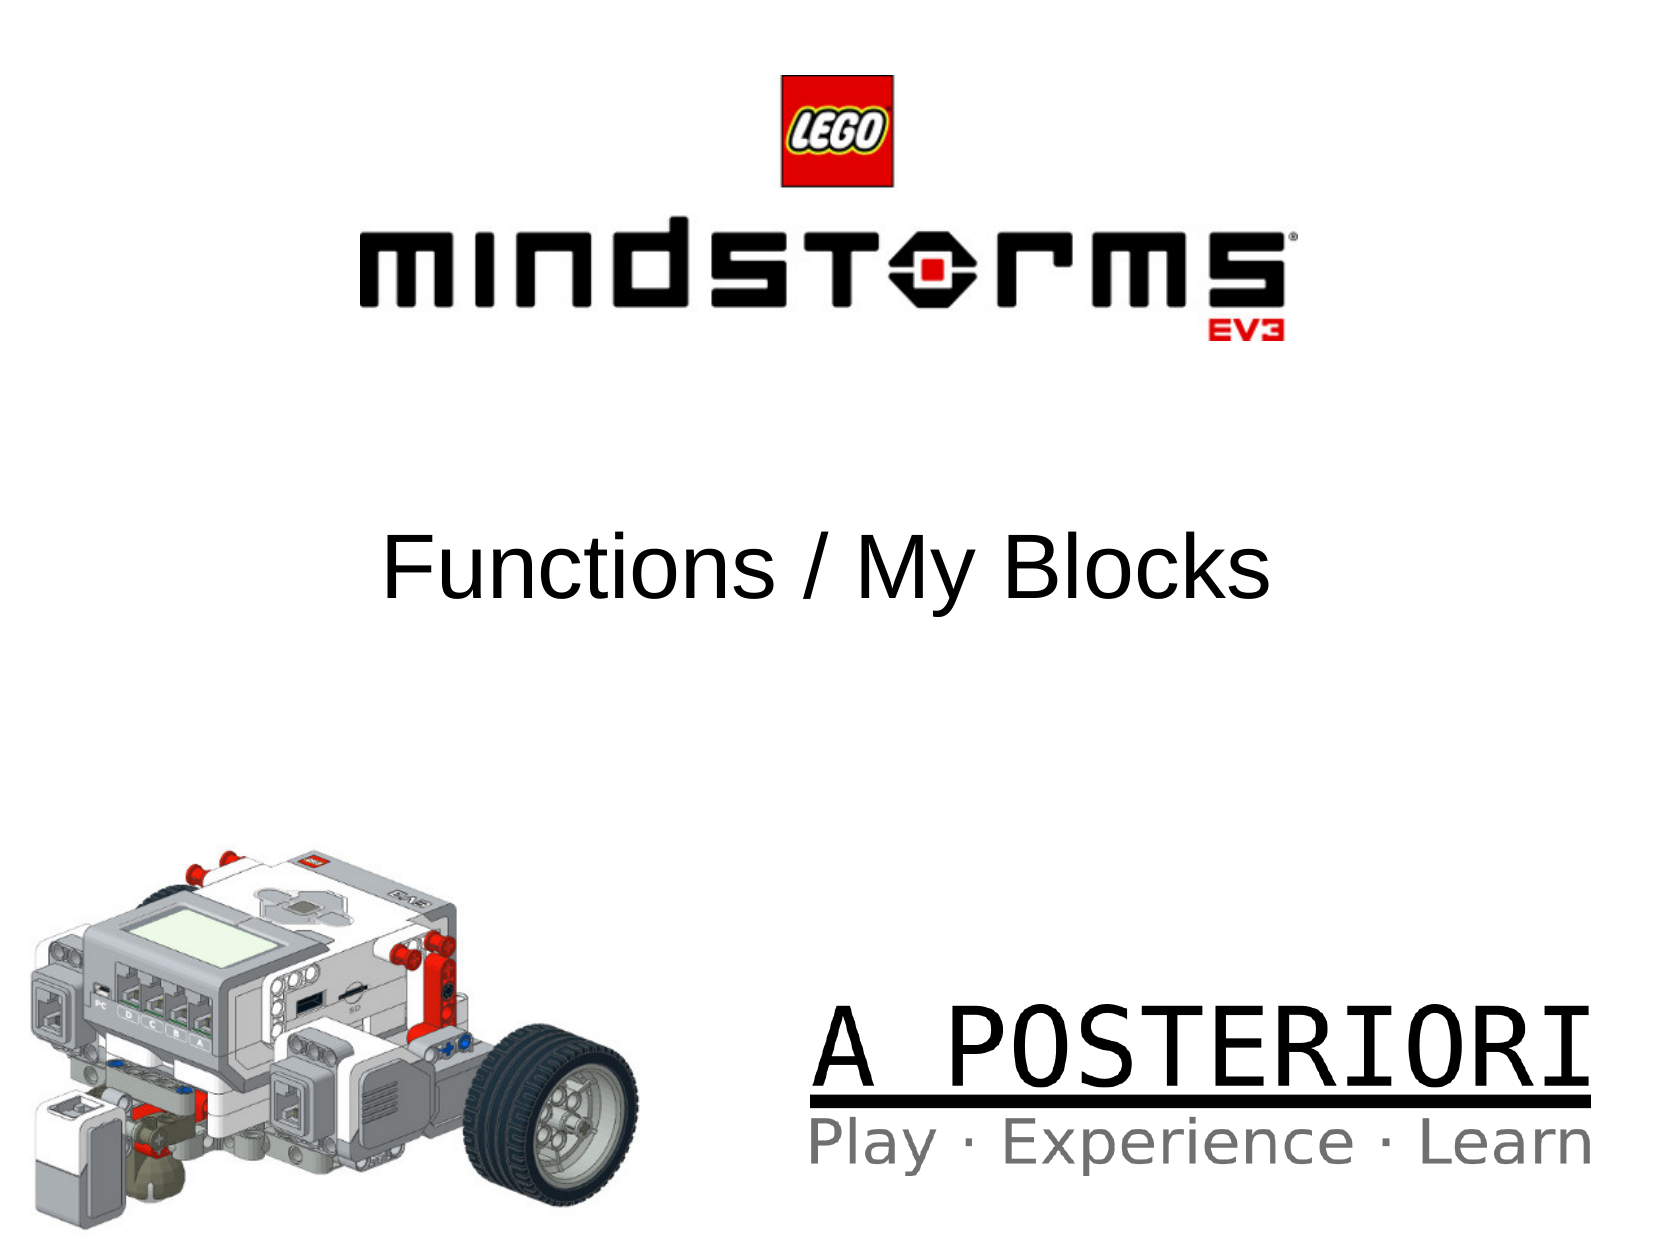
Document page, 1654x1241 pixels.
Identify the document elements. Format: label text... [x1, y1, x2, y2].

picture [360, 75, 1298, 341]
picture [810, 1004, 1591, 1176]
picture [0, 833, 646, 1236]
title Functions / My Blocks [82, 361, 1571, 772]
